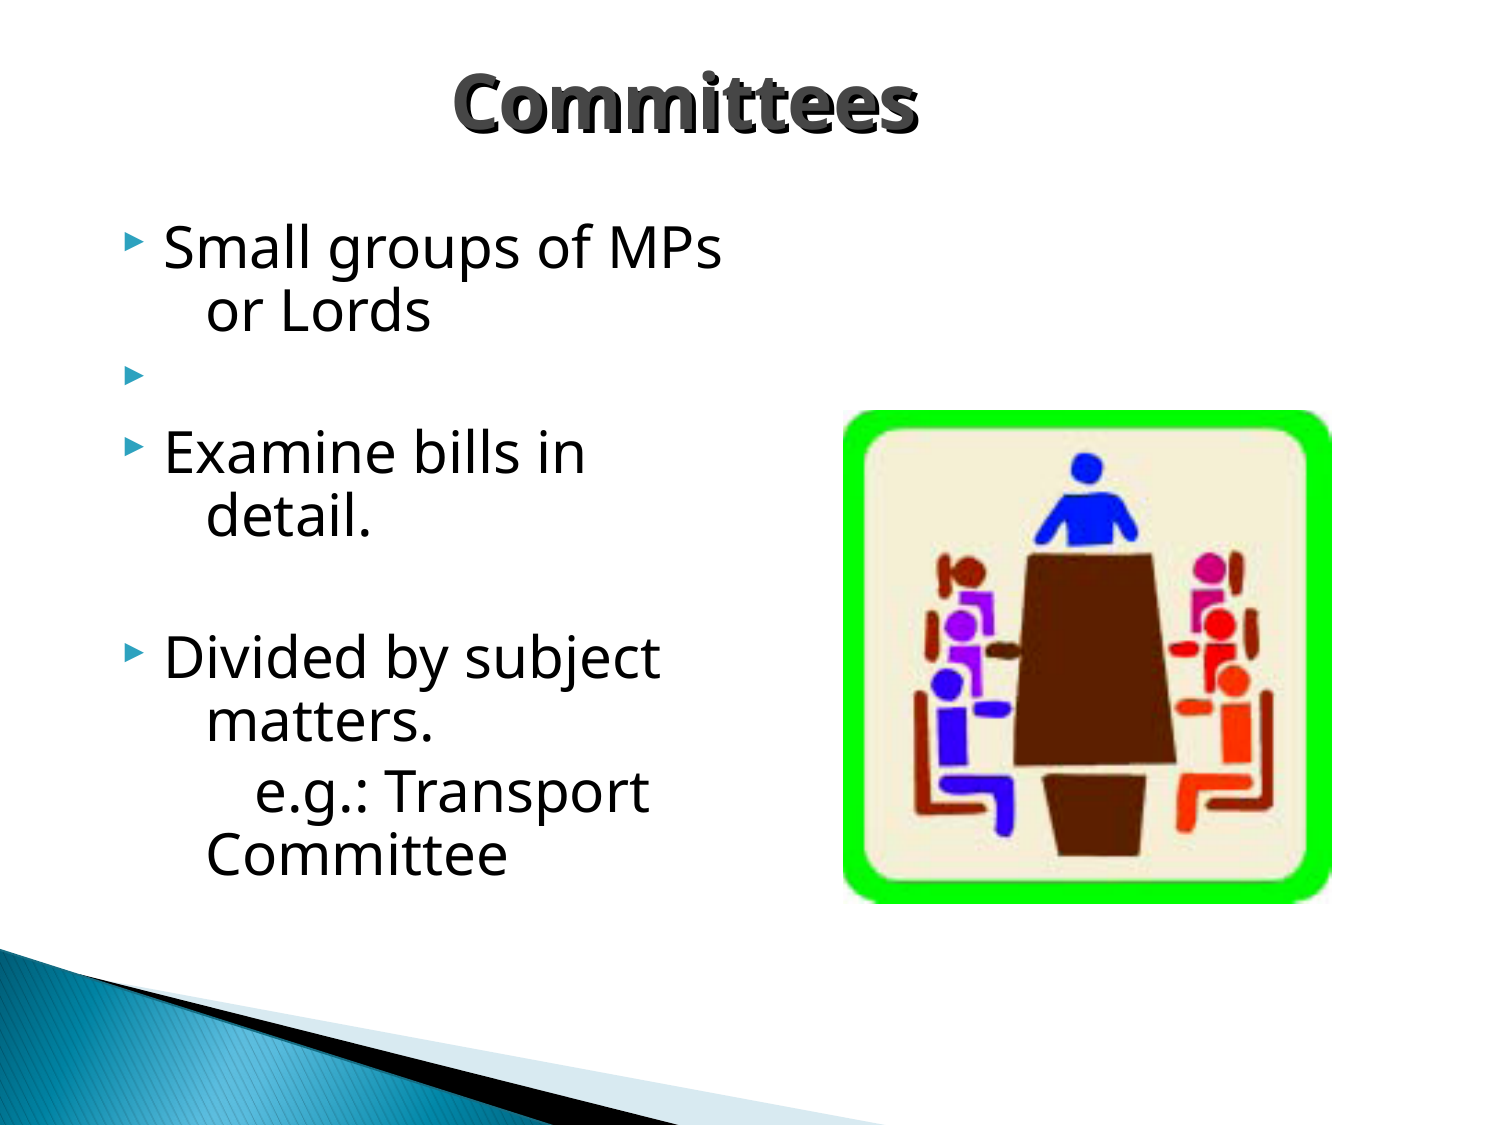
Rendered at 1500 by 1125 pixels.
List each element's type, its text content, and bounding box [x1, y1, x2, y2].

list Small groups of MPs or Lords Examine bills in detail. Divided by subject matters. e.g.: Transport Committee [70, 210, 786, 942]
picture [843, 410, 1332, 904]
title Committees [75, 45, 1426, 233]
